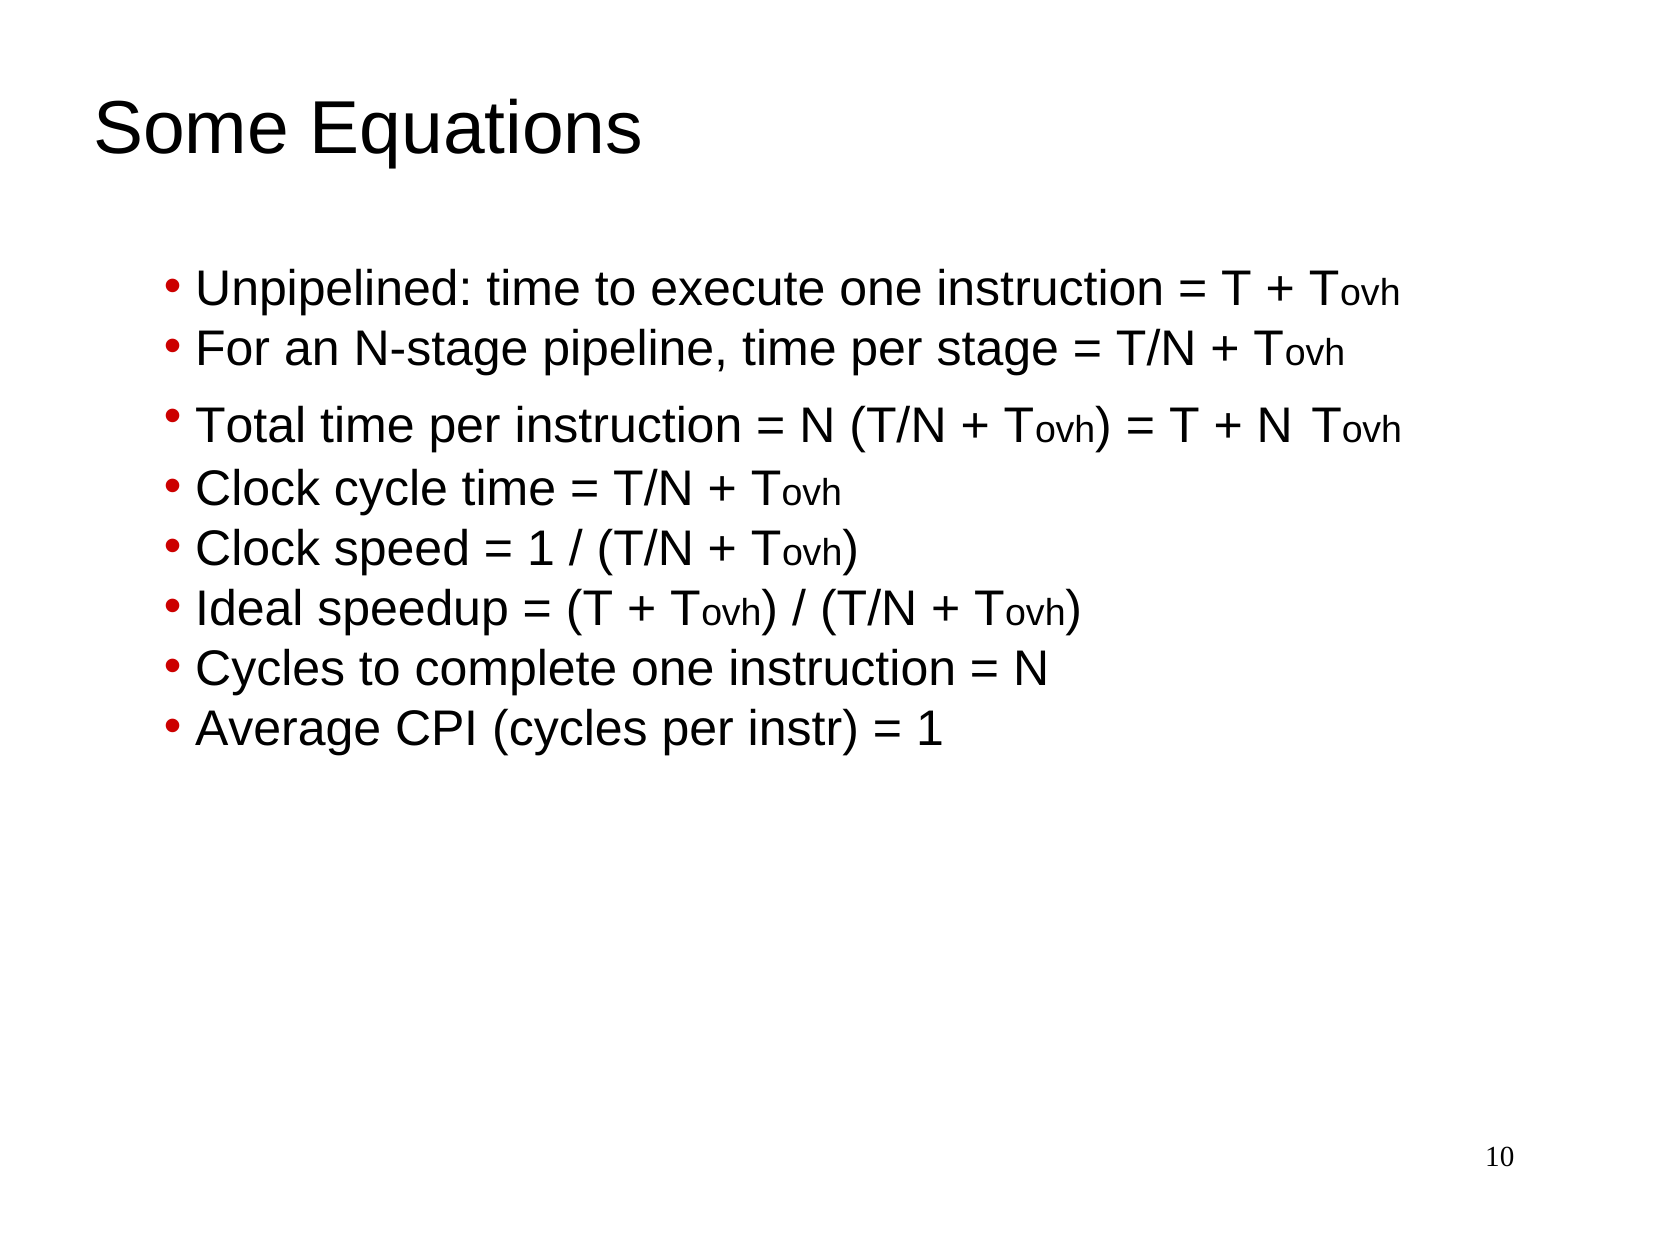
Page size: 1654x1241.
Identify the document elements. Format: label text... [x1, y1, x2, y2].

text_box <number> [1184, 1129, 1530, 1213]
text_box Some Equations [78, 71, 659, 177]
text_box Unpipelined: time to execute one instruction = T + Tovh For an N-stage pipeline, time per stage = T/N + Tovh Total time per instruction = N (T/N + Tovh) = T + N Tovh Clock cycle time = T/N + Tovh Clock speed = 1 / (T/N + Tovh) Ideal speedup = (T + Tovh) / (T/N + Tovh) Cycles to complete one instruction = N Average CPI (cycles per instr) = 1 [149, 247, 1418, 764]
